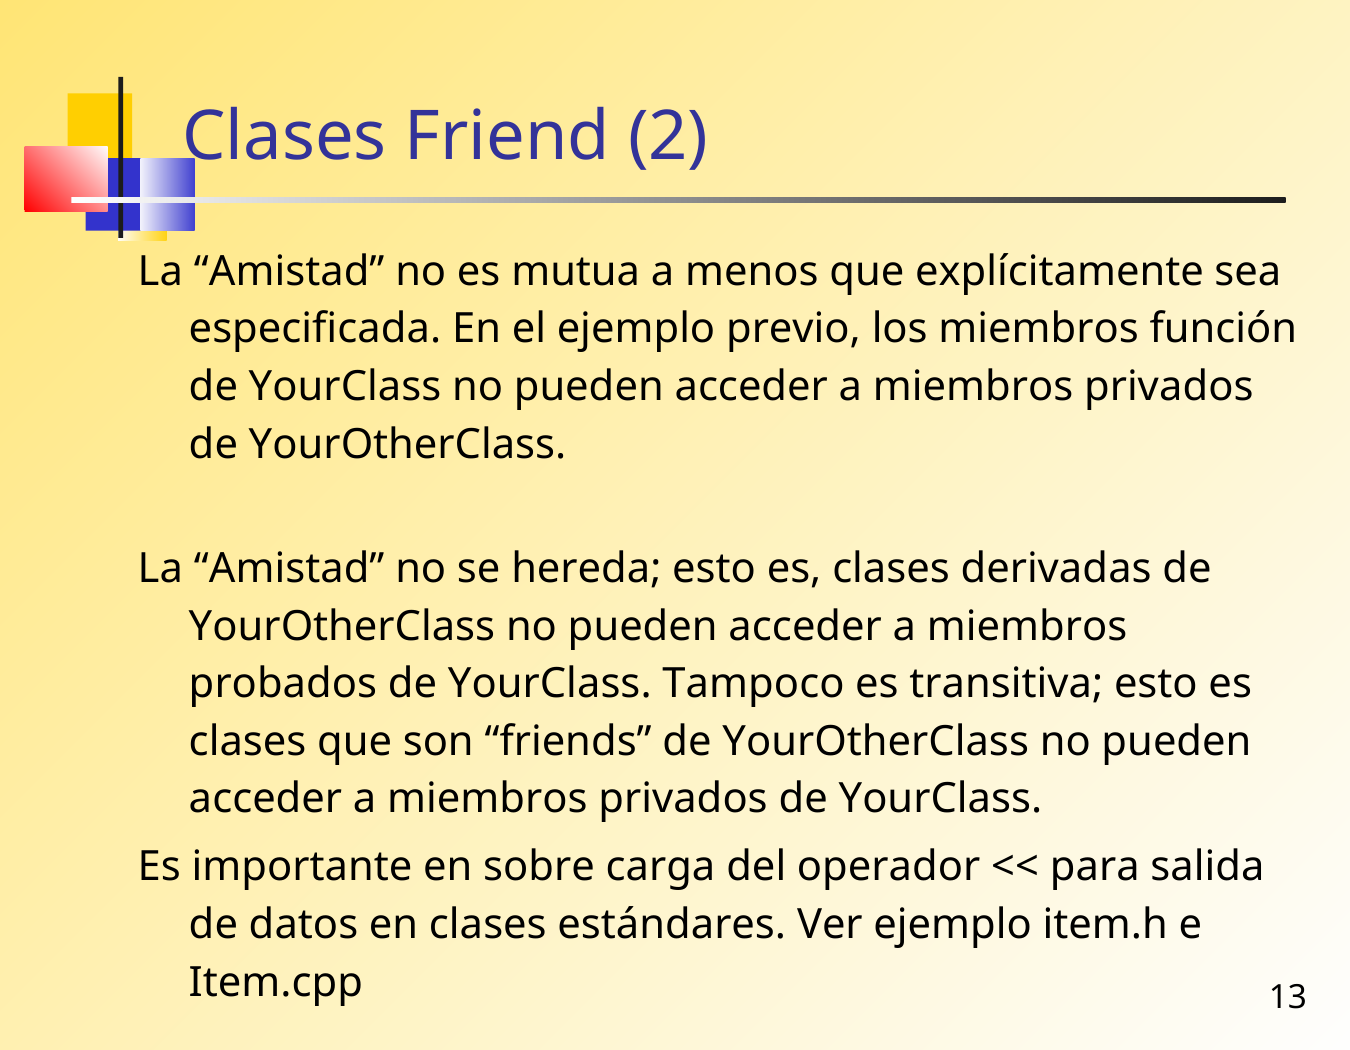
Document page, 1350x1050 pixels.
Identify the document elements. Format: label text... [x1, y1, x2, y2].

title Clases Friend (2)‏ [168, 34, 1320, 187]
list La “Amistad” no es mutua a menos que explícitamente sea especificada. En el ejemplo previo, los miembros función de YourClass no pueden acceder a miembros privados de YourOtherClass. La “Amistad” no se hereda; esto es, clases derivadas de YourOtherClass no pueden acceder a miembros probados de YourClass. Tampoco es transitiva; esto es clases que son “friends” de YourOtherClass no pueden acceder a miembros privados de YourClass. Es importante en sobre carga del operador << para salida de datos en clases estándares. Ver ejemplo item.h e Item.cpp [123, 233, 1317, 946]
